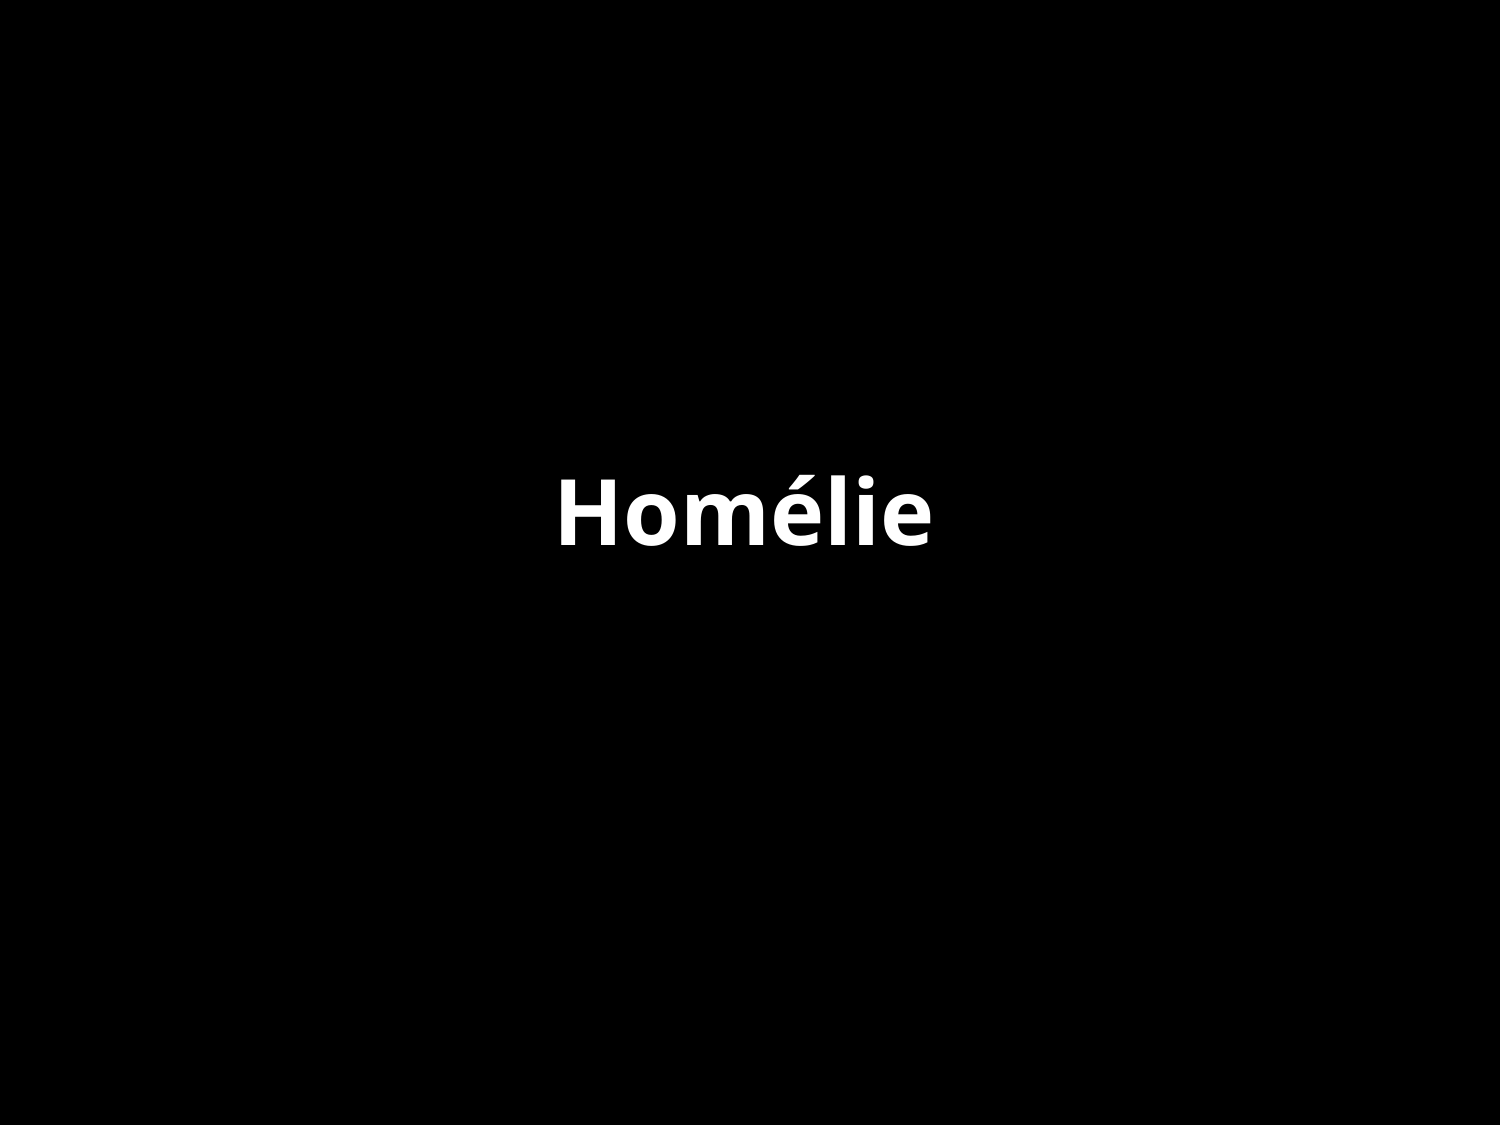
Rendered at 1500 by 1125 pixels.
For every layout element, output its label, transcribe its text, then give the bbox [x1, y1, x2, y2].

text_box Homélie [23, 66, 1465, 591]
